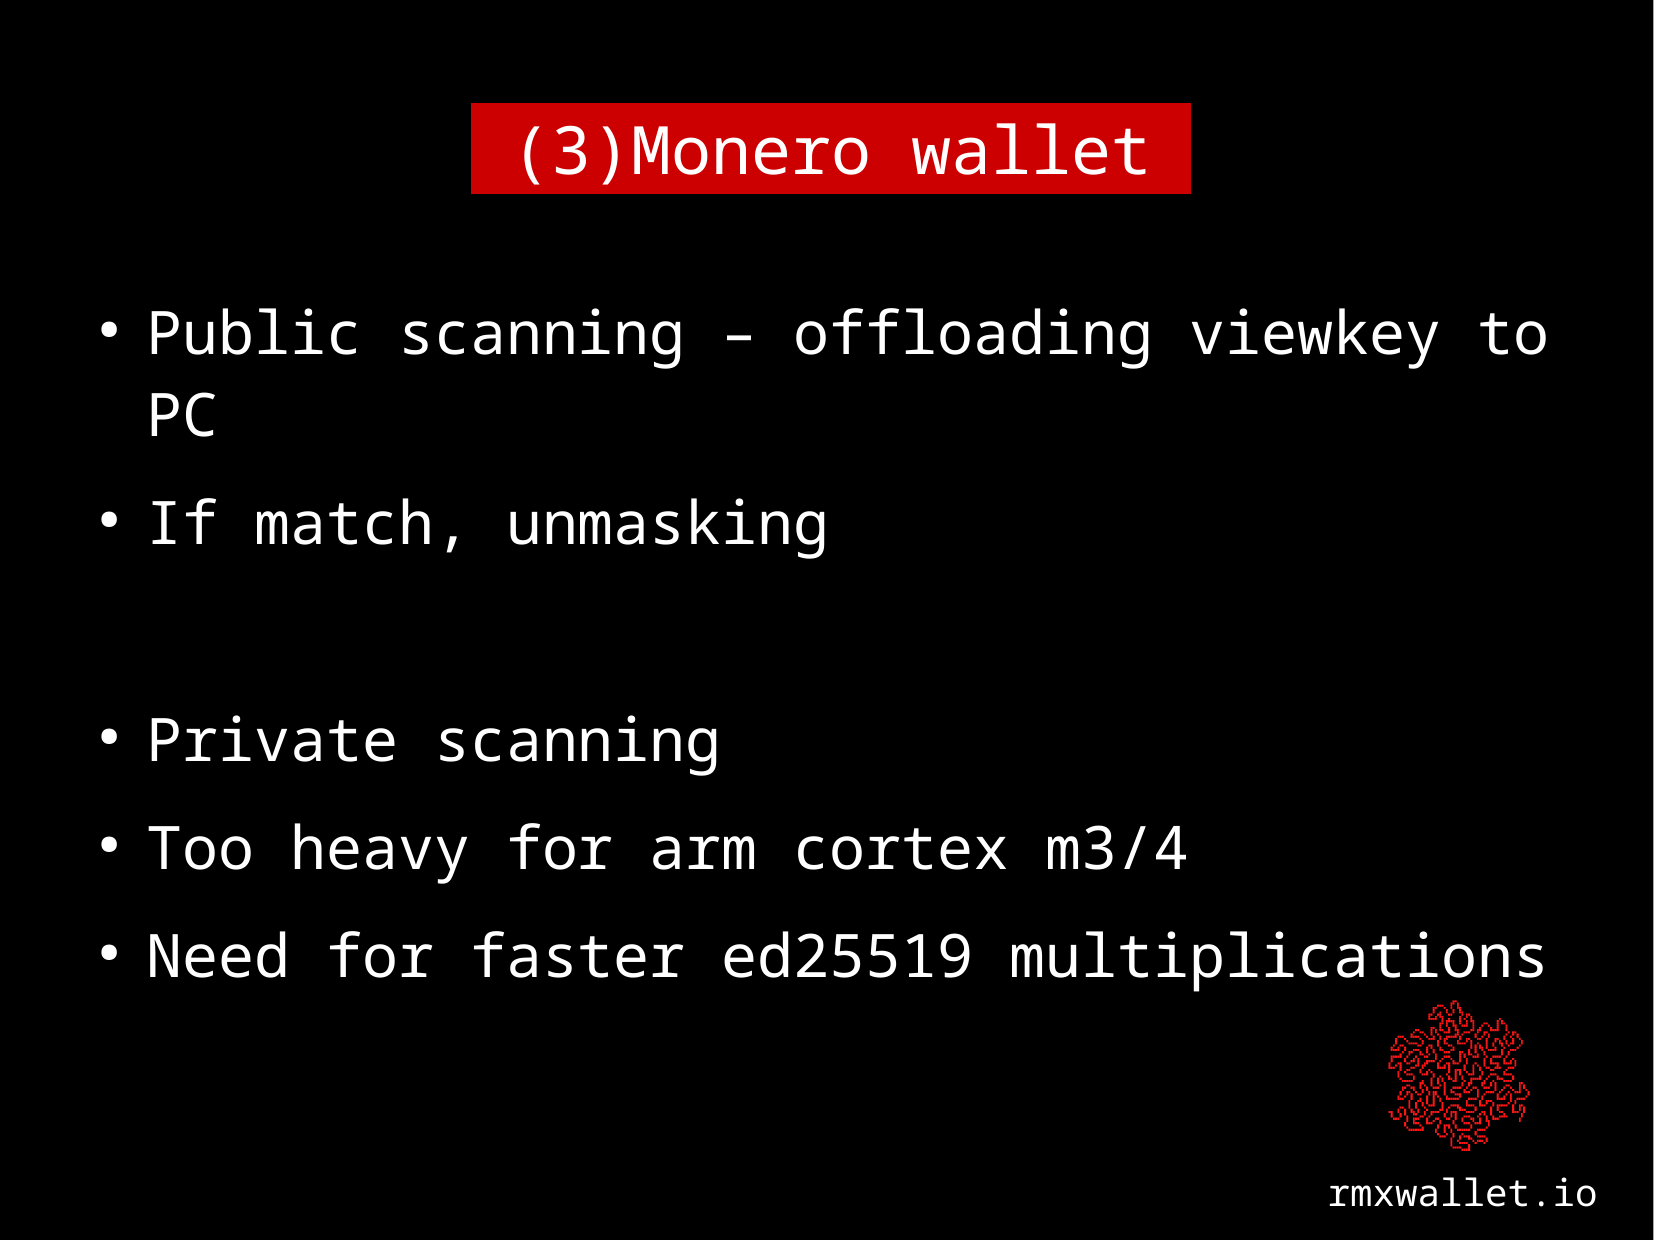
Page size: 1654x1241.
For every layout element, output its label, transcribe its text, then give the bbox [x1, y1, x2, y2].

title (3)Monero wallet [86, 45, 1576, 253]
text_box rmxwallet.io [1312, 1158, 1636, 1218]
list Public scanning – offloading viewkey to PC If match, unmasking Private scanning Too heavy for arm cortex m3/4 Need for faster ed25519 multiplications [82, 290, 1571, 1010]
picture [1342, 989, 1568, 1158]
